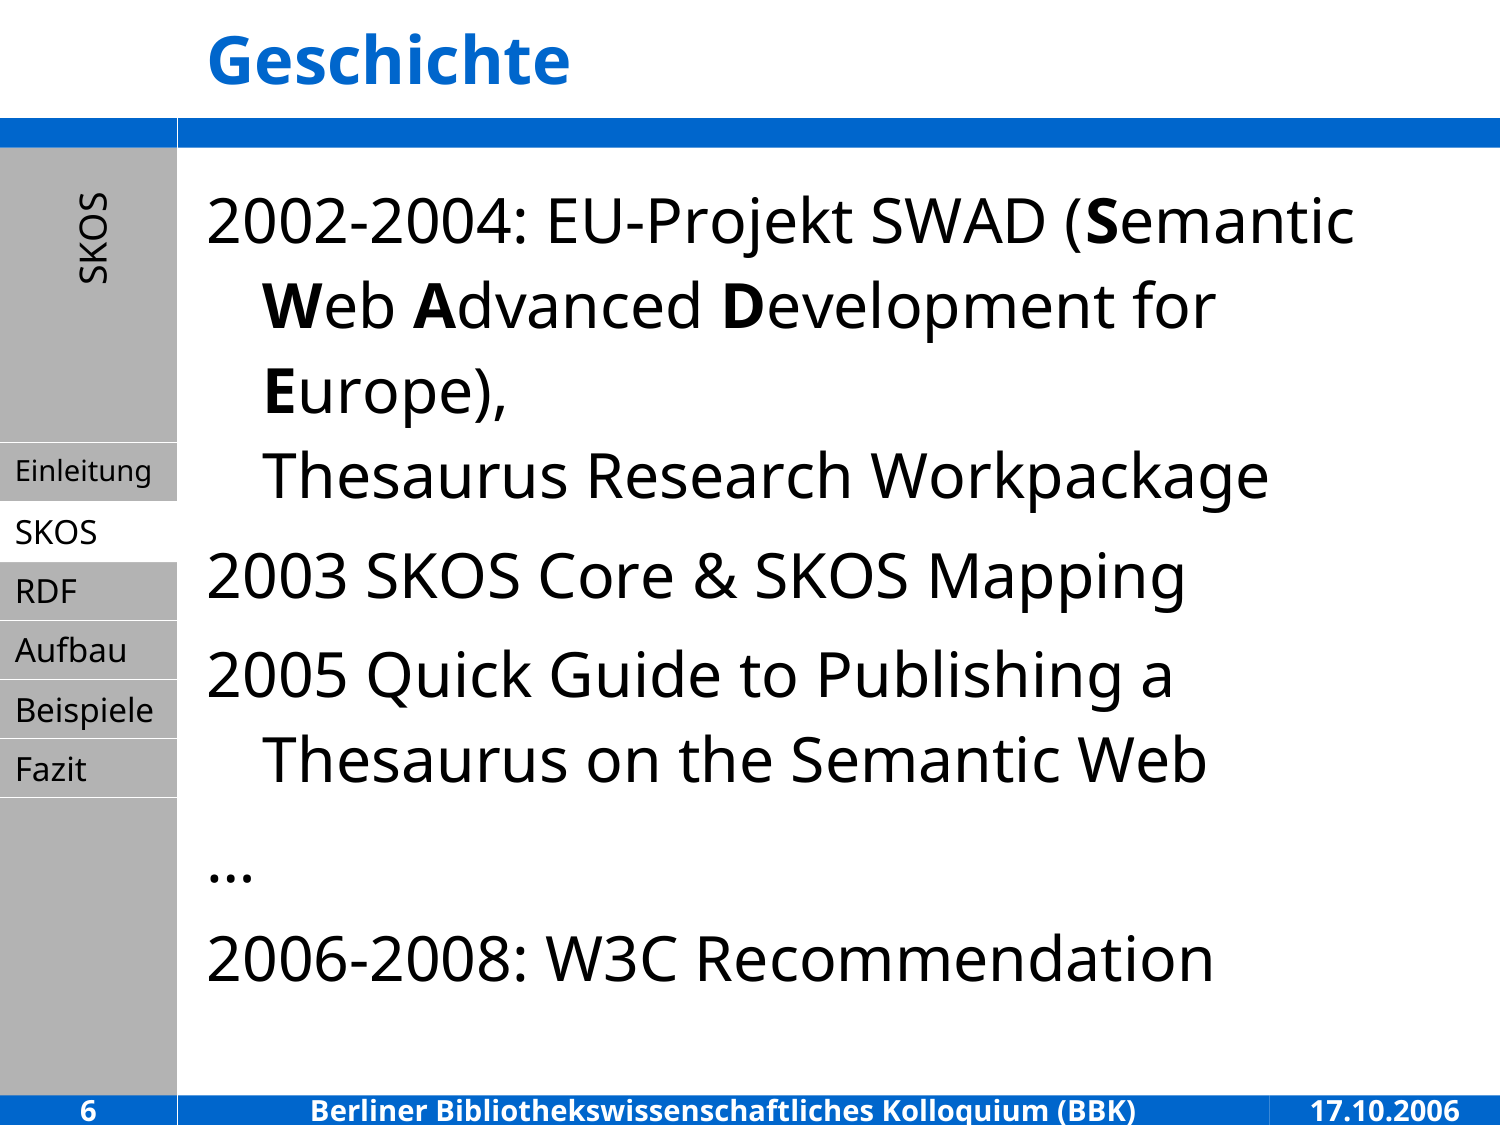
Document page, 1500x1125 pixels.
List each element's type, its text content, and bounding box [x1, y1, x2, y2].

list 2002-2004: EU-Projekt SWAD (Semantic Web Advanced Development for Europe), Thesaurus Research Workpackage 2003 SKOS Core & SKOS Mapping 2005 Quick Guide to Publishing a Thesaurus on the Semantic Web … 2006-2008: W3C Recommendation [206, 177, 1471, 1064]
text_box SKOS [0, 501, 178, 562]
title Geschichte [206, 0, 1477, 119]
